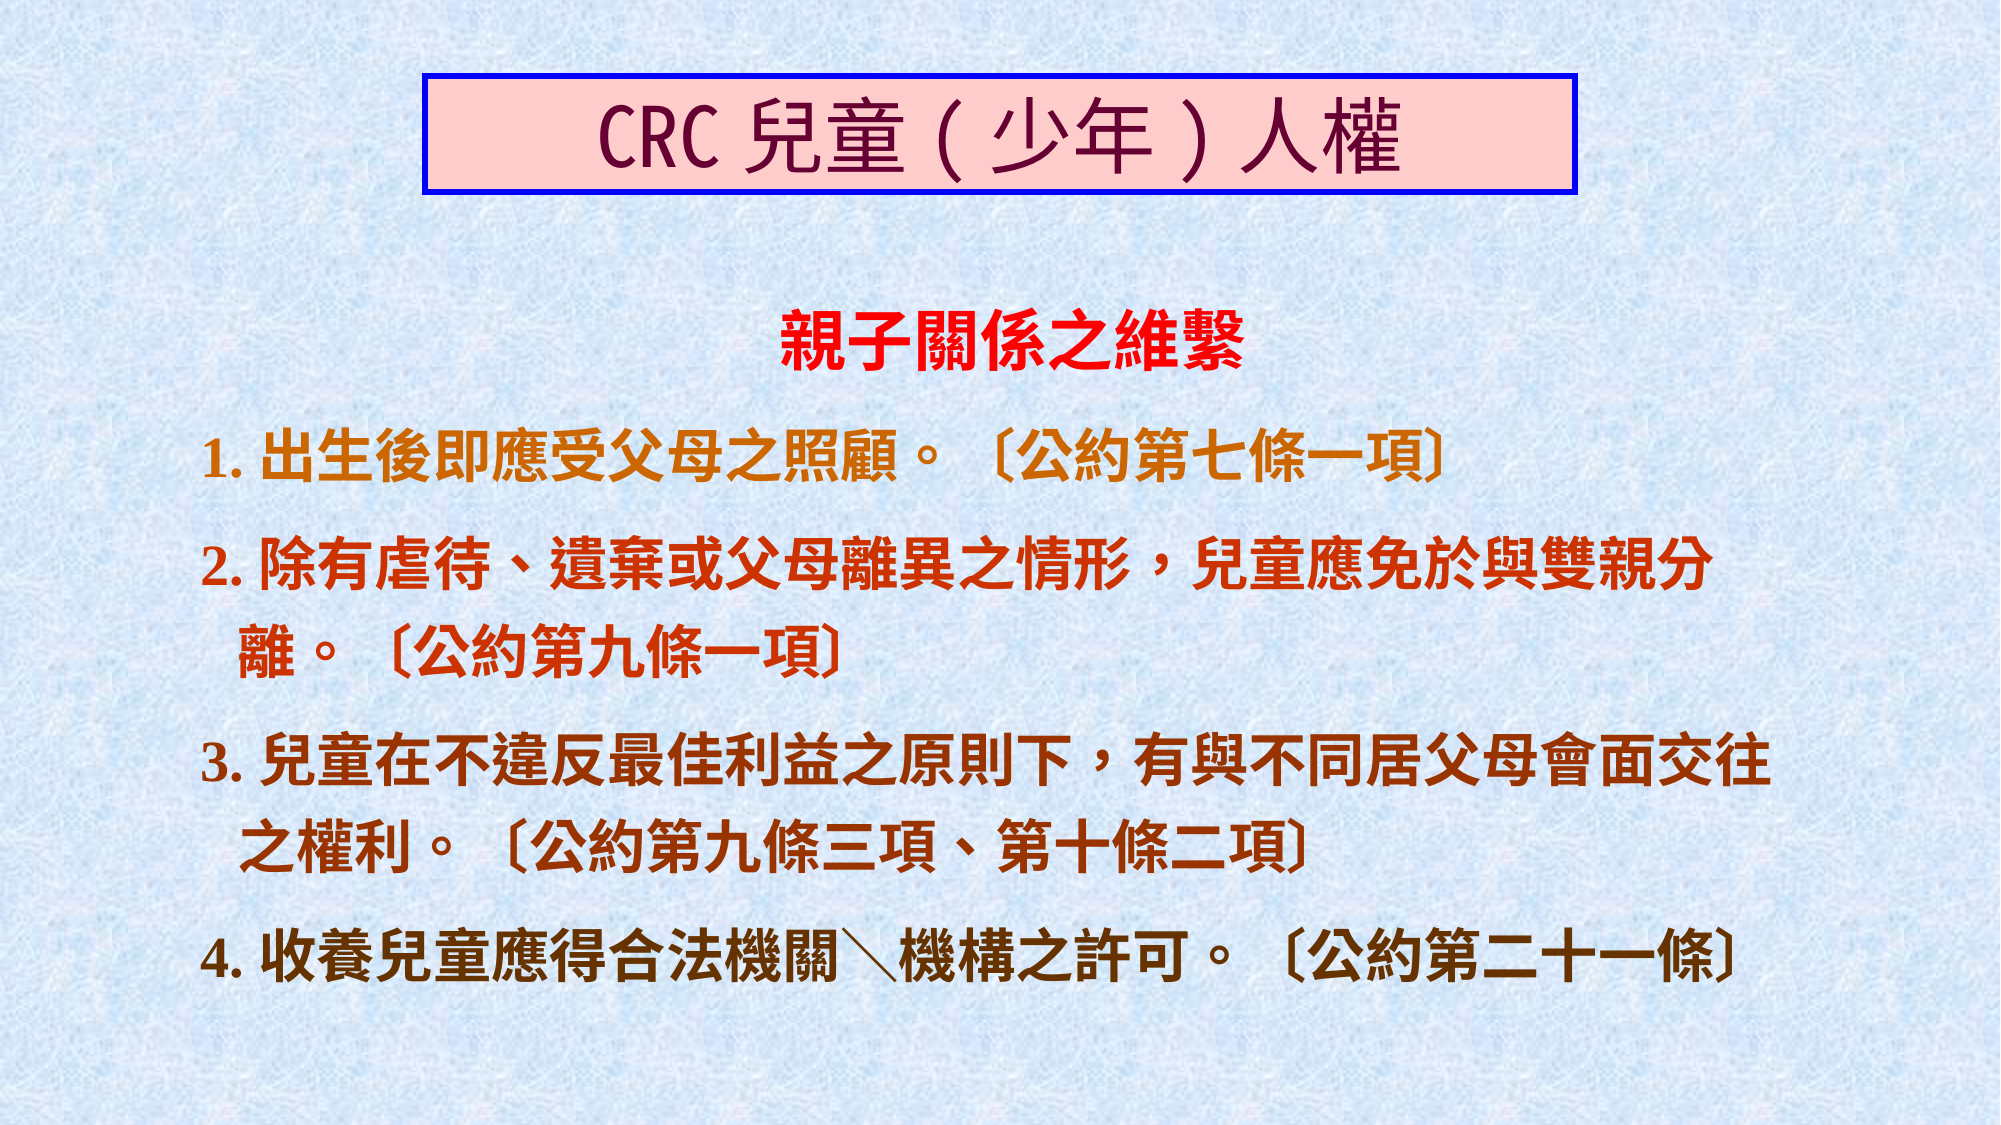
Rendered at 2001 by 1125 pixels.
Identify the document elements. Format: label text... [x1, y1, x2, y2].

title CRC兒童(少年)人權 [425, 76, 1575, 192]
picture [0, 0, 2001, 1125]
list 親子關係之維繫 1.出生後即應受父母之照顧。〔公約第七條一項〕 2.除有虐待、遺棄或父母離異之情形，兒童應免於與雙親分離。〔公約第九條一項〕 3.兒童在不違反最佳利益之原則下，有與不同居父母會面交往之權利。〔公約第九條三項、第十條二項〕 4.收養兒童應得合法機關＼機構之許可。〔公約第二十一條〕 [185, 270, 1842, 1025]
